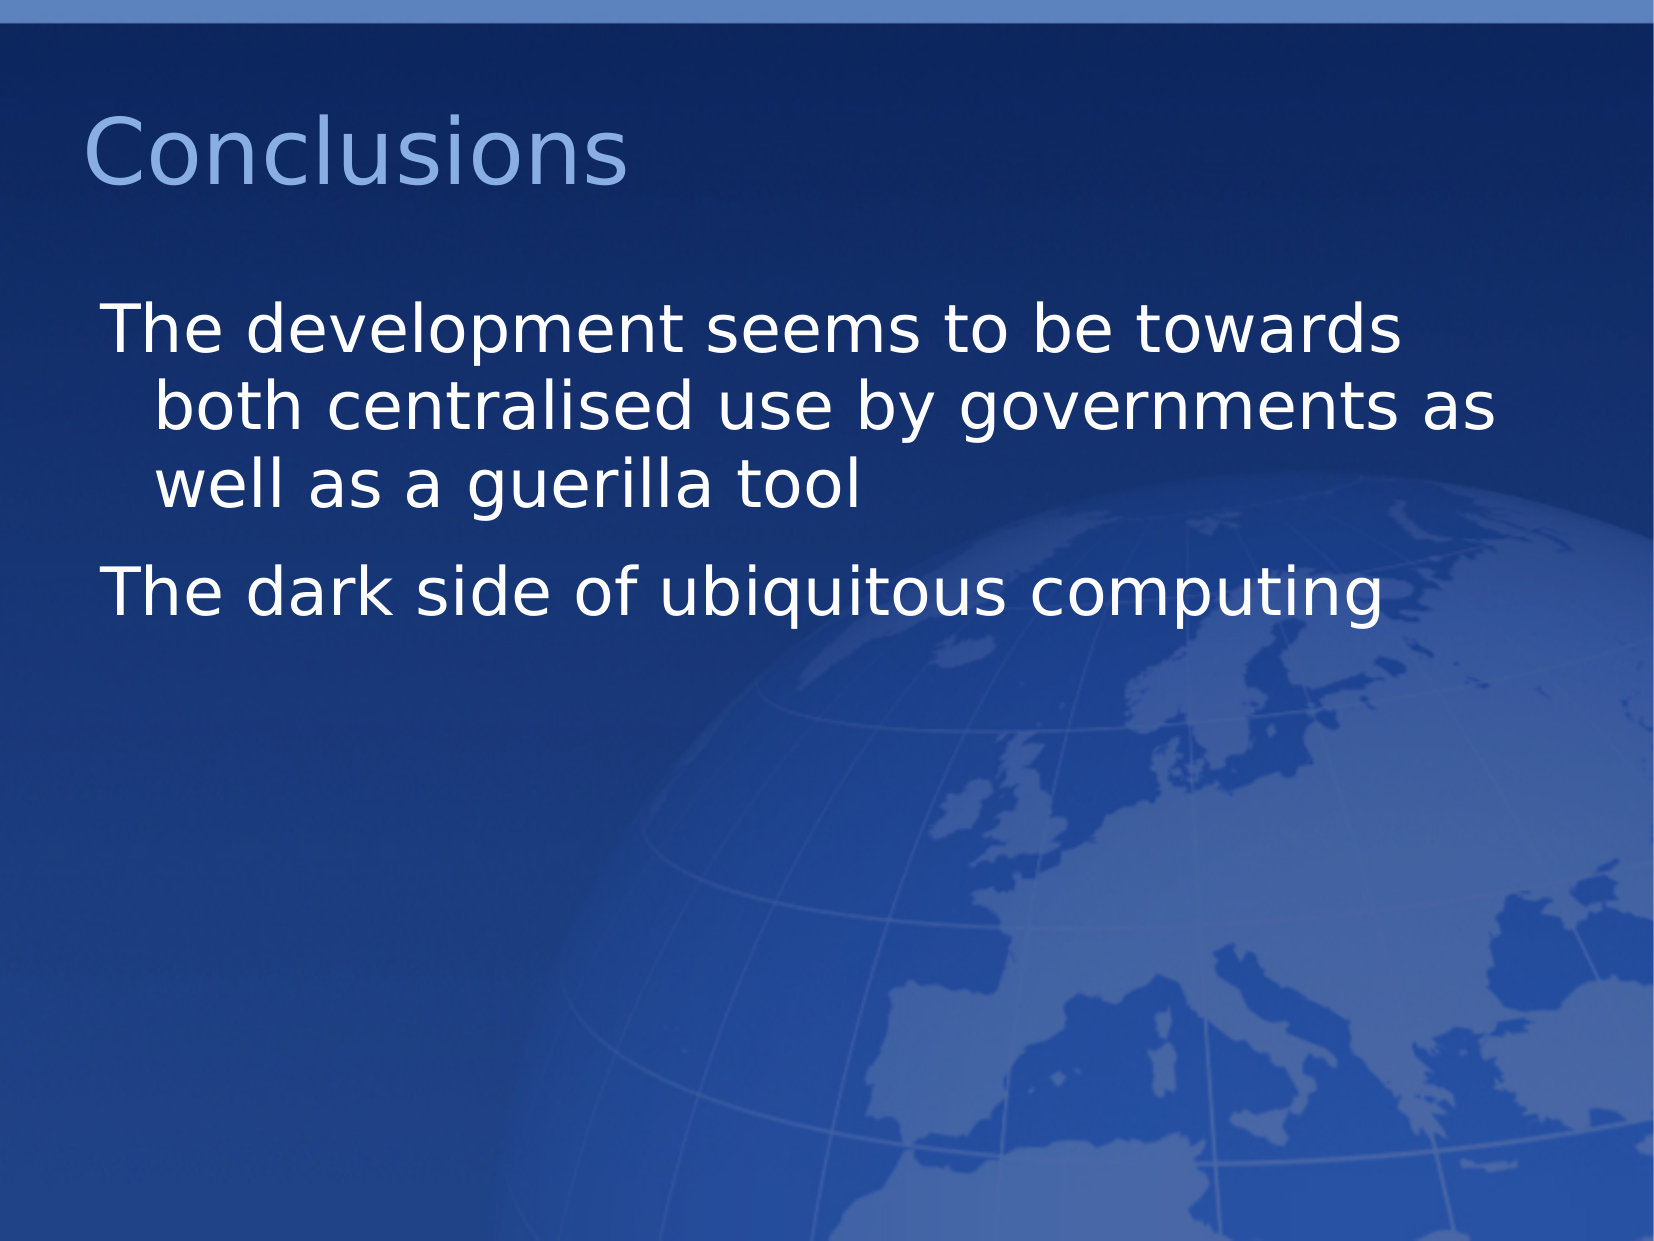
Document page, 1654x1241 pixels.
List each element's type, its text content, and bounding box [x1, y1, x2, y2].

title Conclusions [82, 56, 1571, 250]
list The development seems to be towards both centralised use by governments as well as a guerilla tool The dark side of ubiquitous computing [82, 290, 1571, 1094]
picture [0, 0, 1654, 1241]
